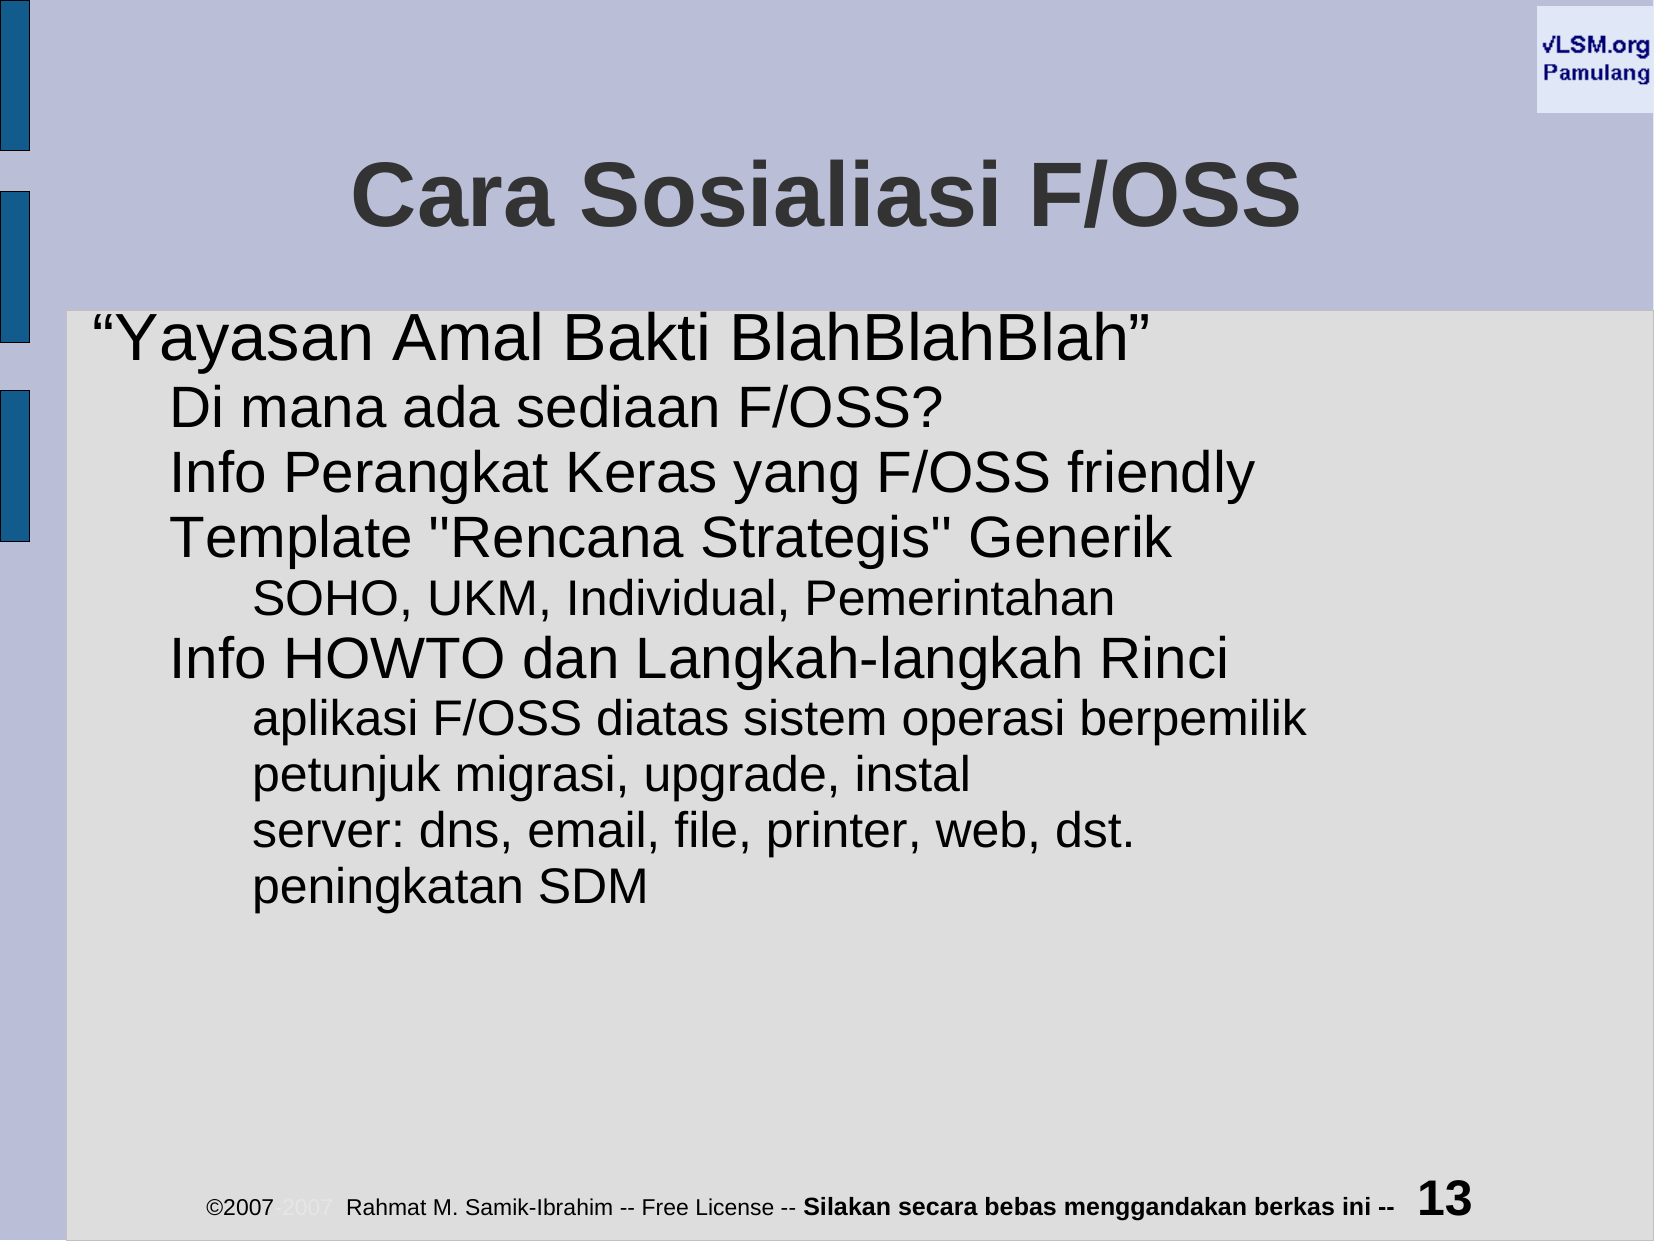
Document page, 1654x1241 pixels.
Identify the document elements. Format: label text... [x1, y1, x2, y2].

picture [1537, 6, 1654, 113]
title Cara Sosialiasi F/OSS [121, 98, 1534, 291]
list “Yayasan Amal Bakti BlahBlahBlah” Di mana ada sediaan F/OSS? Info Perangkat Keras yang F/OSS friendly Template ''Rencana Strategis'' Generik SOHO, UKM, Individual, Pemerintahan Info HOWTO dan Langkah-langkah Rinci aplikasi F/OSS diatas sistem operasi berpemilik petunjuk migrasi, upgrade, instal server: dns, email, file, printer, web, dst. peningkatan SDM [75, 300, 1576, 1067]
